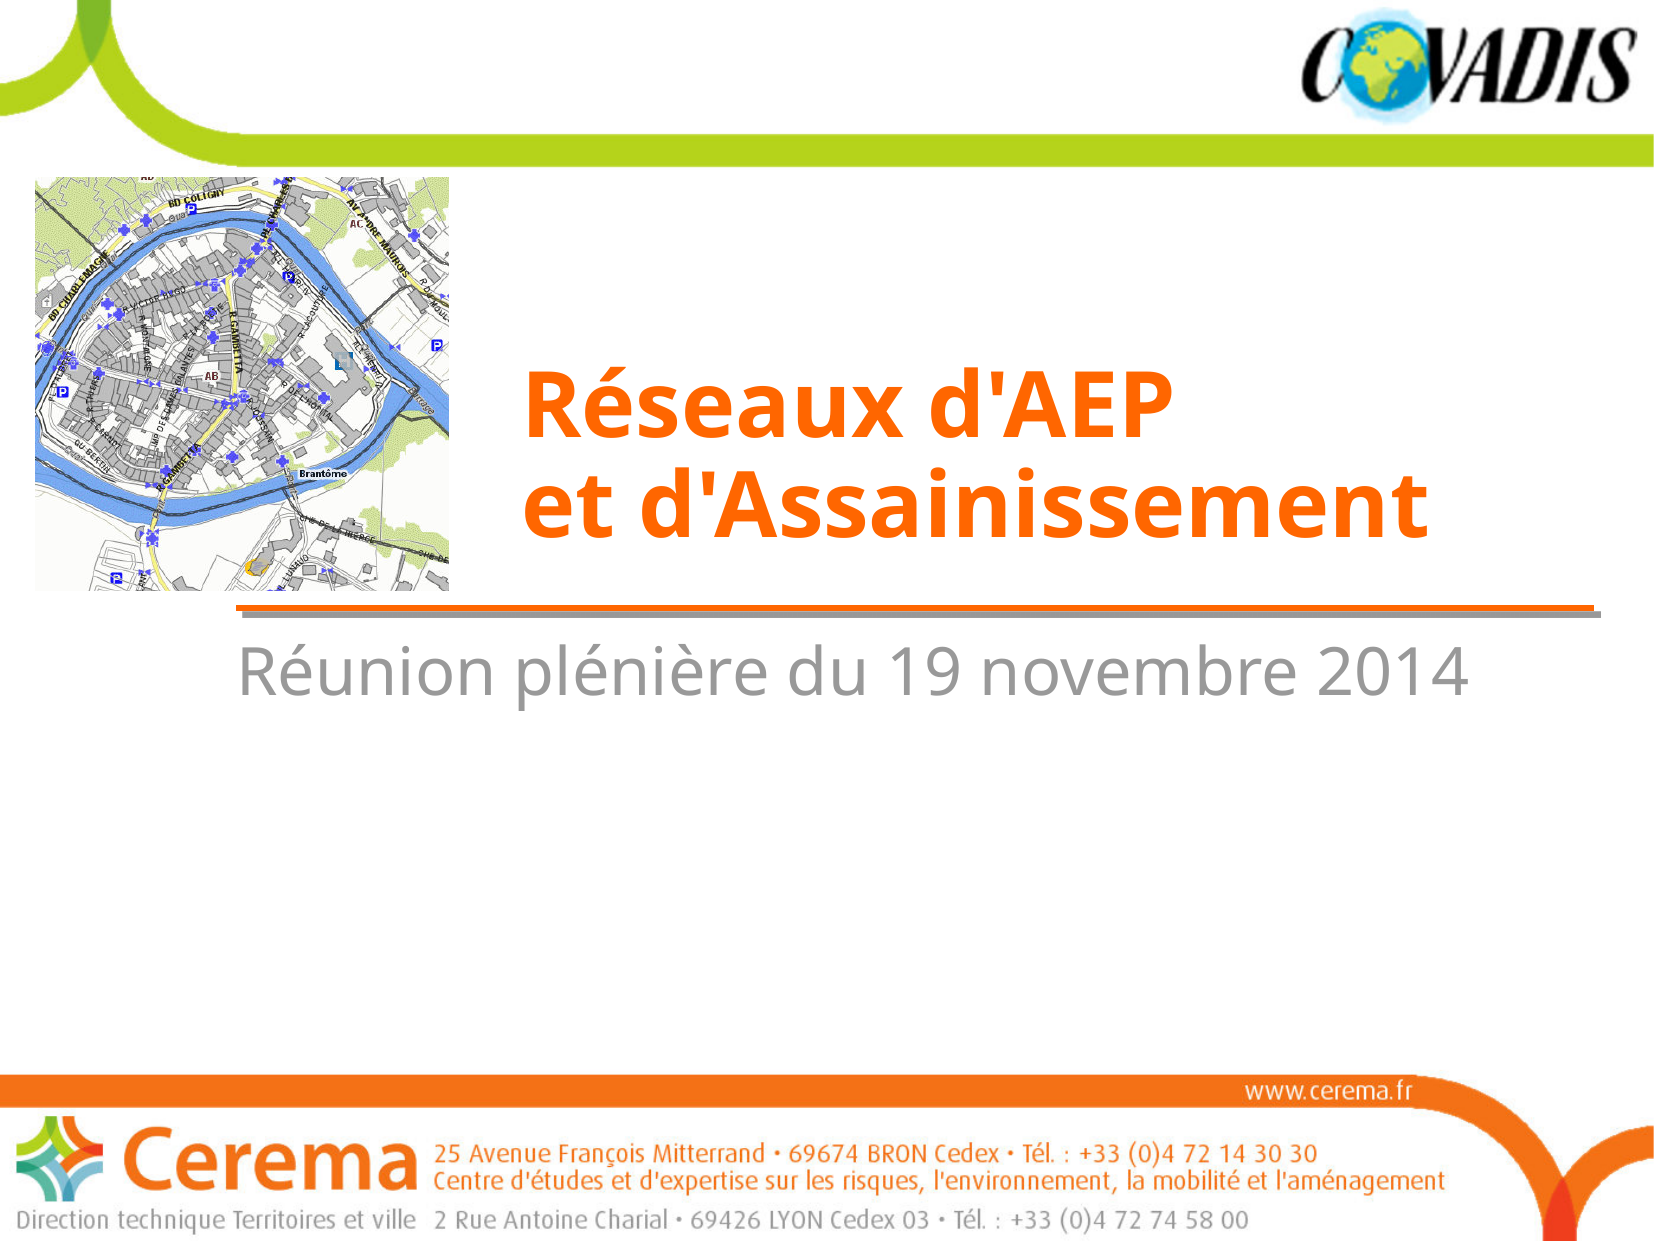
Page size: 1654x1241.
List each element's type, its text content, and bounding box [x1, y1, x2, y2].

title Réseaux d'AEP et d'Assainissement [449, 330, 1595, 585]
picture [0, 0, 1654, 1241]
list Réunion plénière du 19 novembre 2014 [236, 637, 1595, 1052]
